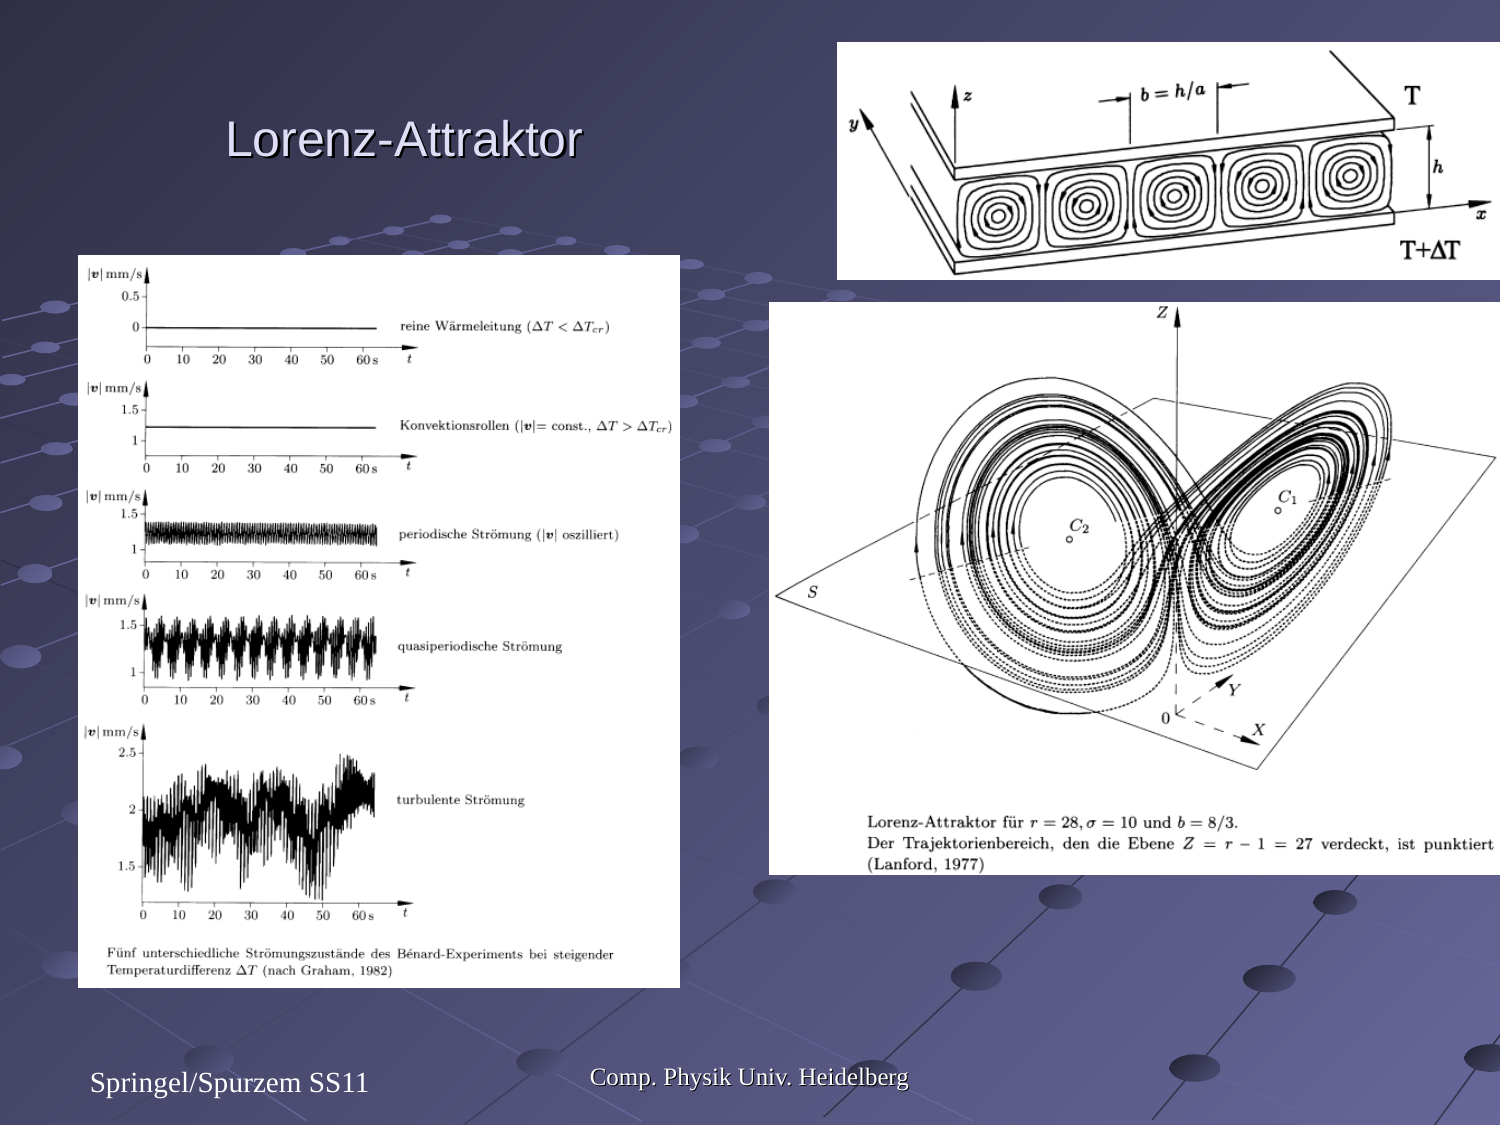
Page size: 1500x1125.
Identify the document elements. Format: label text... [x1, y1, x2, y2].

picture [769, 302, 1500, 876]
picture [78, 255, 680, 988]
picture [837, 42, 1500, 280]
title Lorenz-Attraktor [75, 45, 762, 233]
